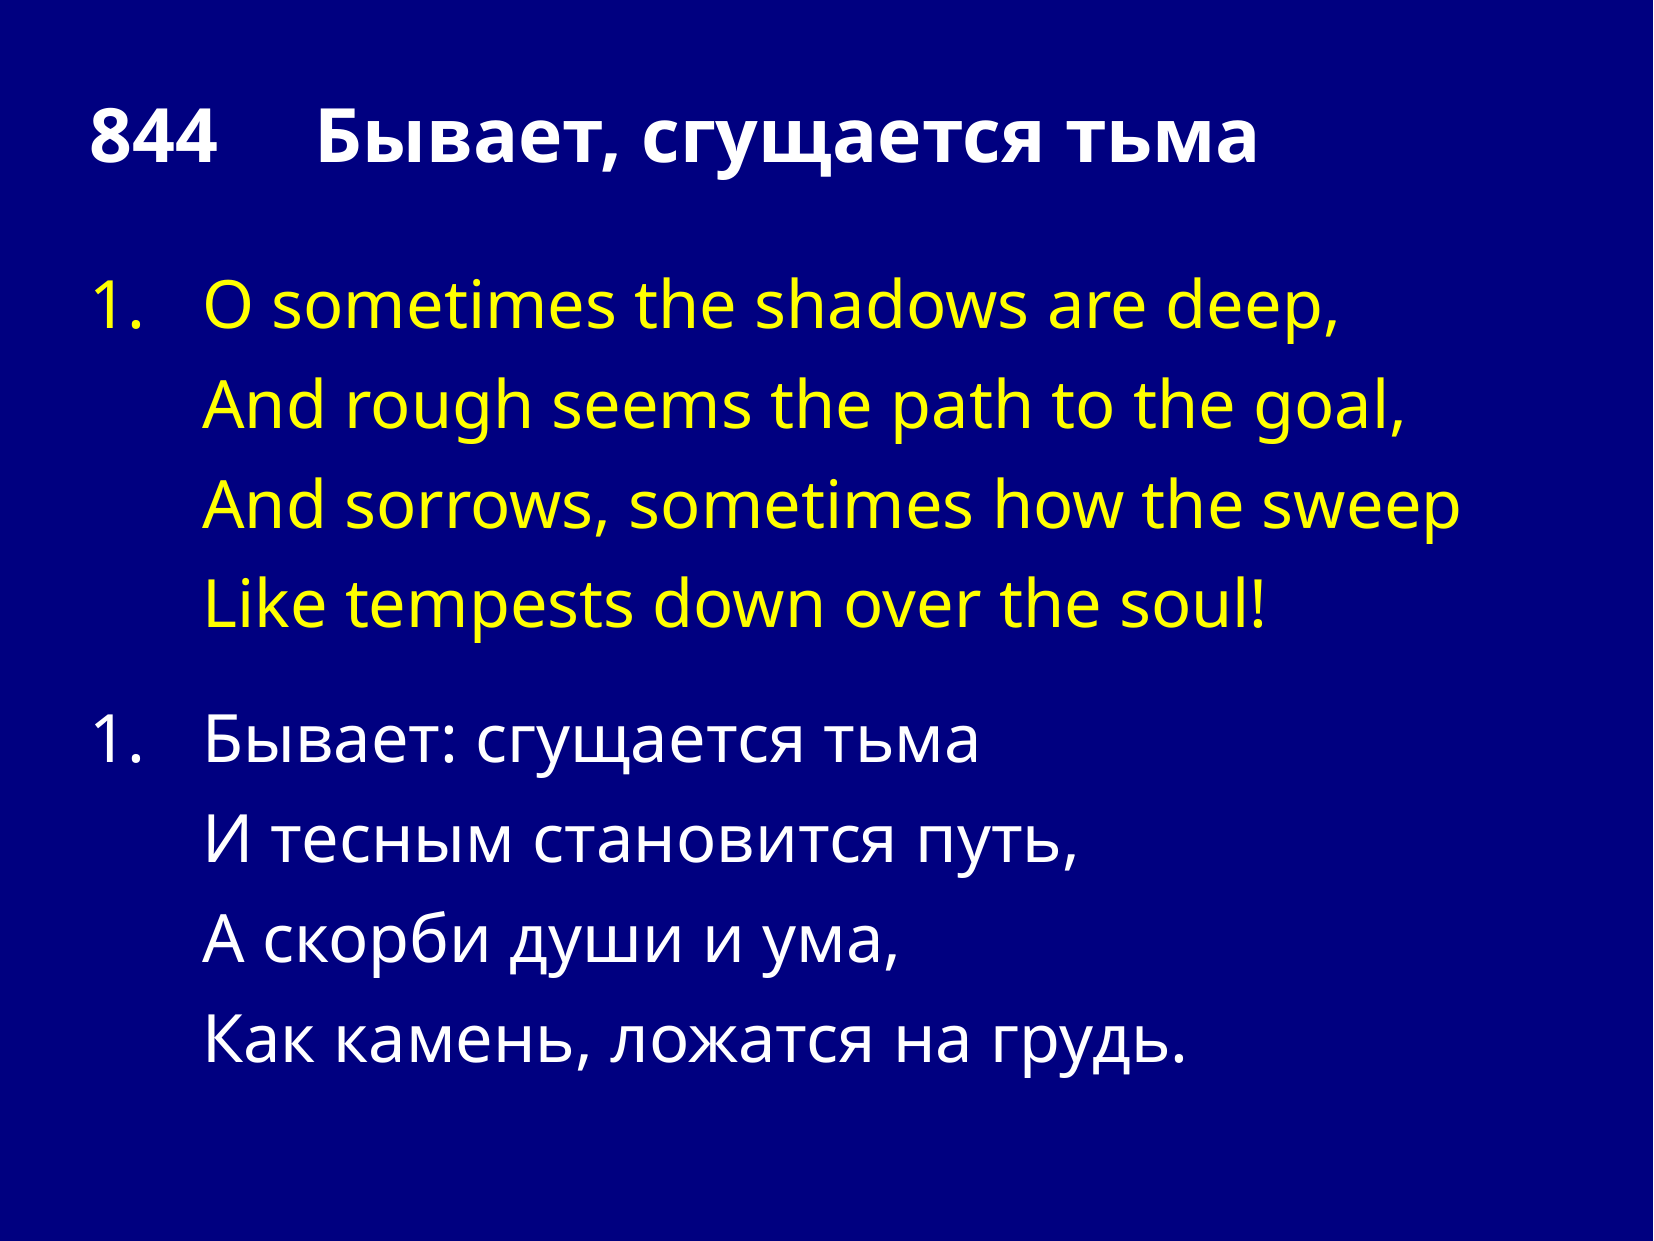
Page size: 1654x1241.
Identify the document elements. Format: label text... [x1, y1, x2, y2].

text_box 1. O sometimes the shadows are deep, And rough seems the path to the goal, And sorrows, sometimes how the sweep Like tempests down over the soul! [75, 188, 1576, 638]
text_box 1. Бывает: сгущается тьма И тесным становится путь, А скорби души и ума, Как камень, ложатся на грудь. [75, 675, 1576, 1163]
text_box 844 Бывает, сгущается тьма [75, 75, 1576, 188]
